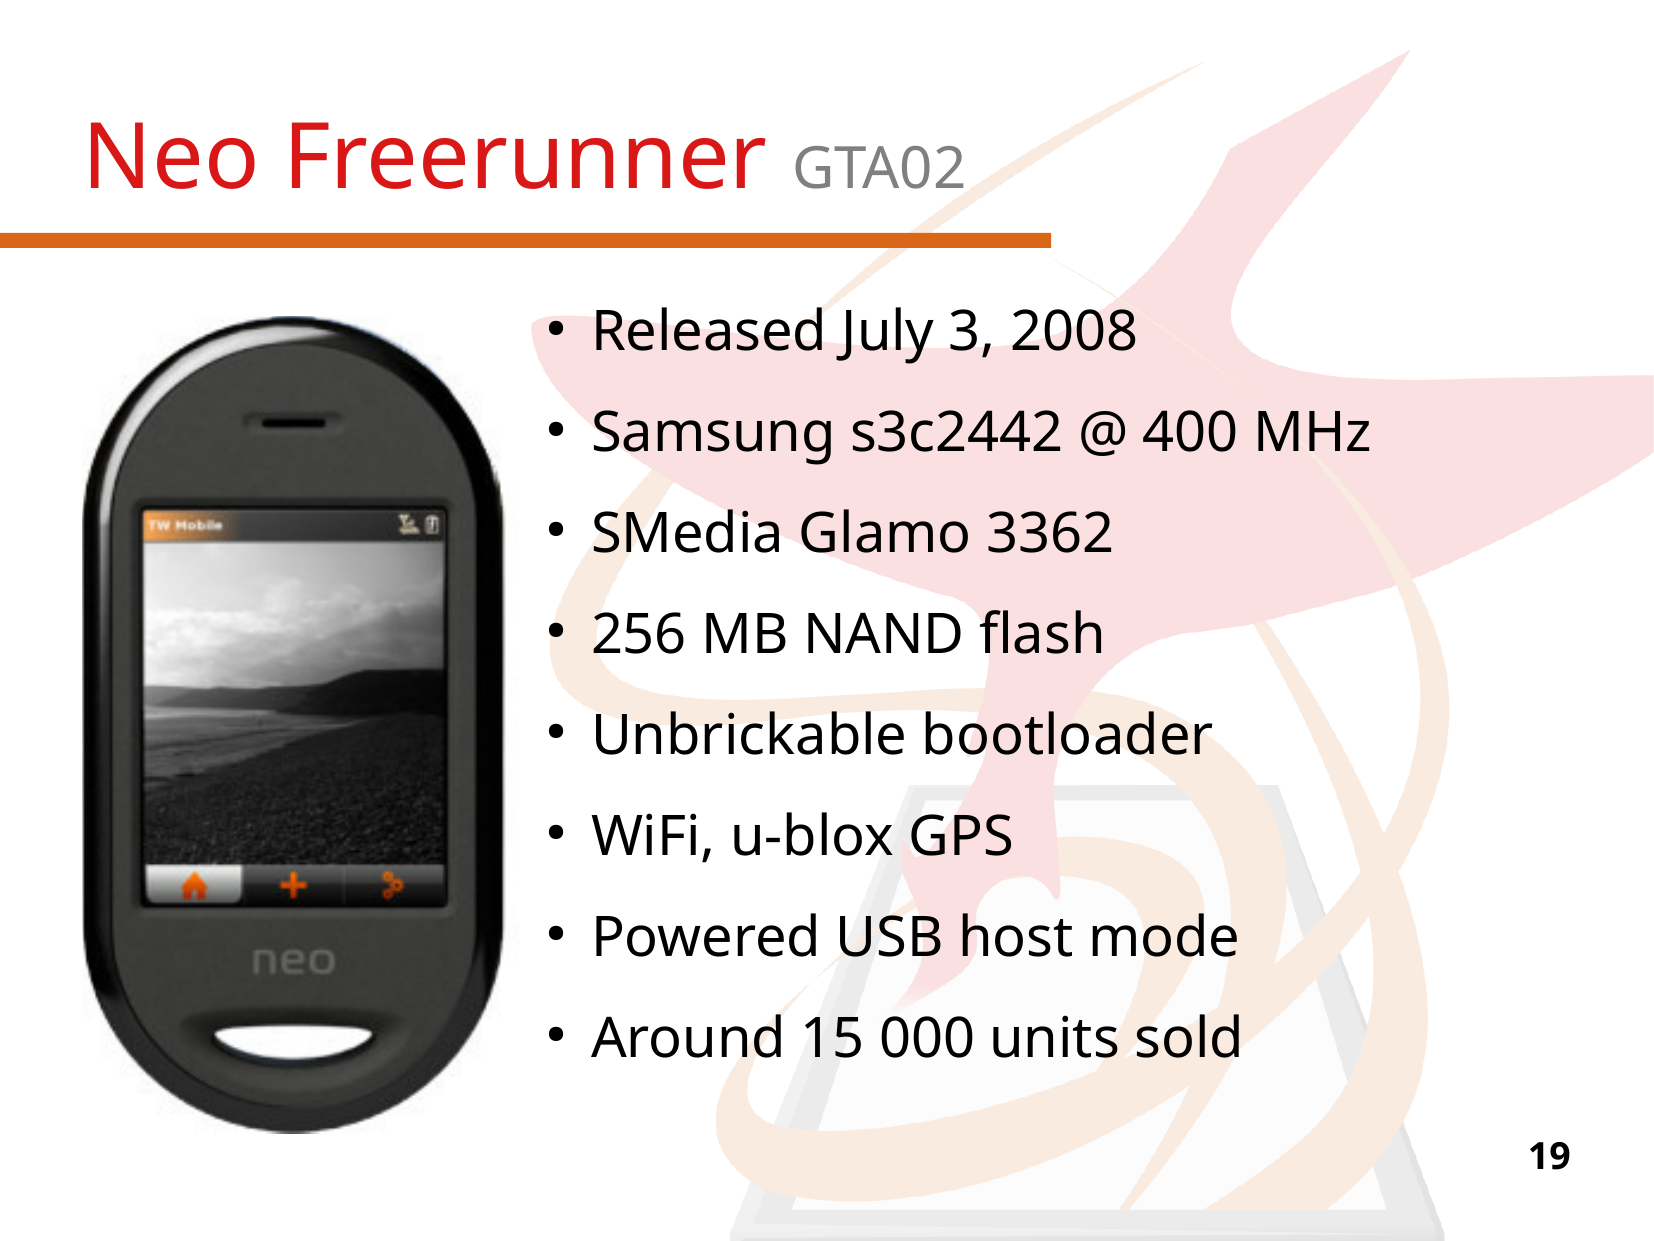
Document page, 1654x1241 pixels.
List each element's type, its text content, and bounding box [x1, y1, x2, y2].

list Released July 3, 2008 Samsung s3c2442 @ 400 MHz SMedia Glamo 3362 256 MB NAND flash Unbrickable bootloader WiFi, u-blox GPS Powered USB host mode Around 15 000 units sold [531, 290, 1571, 1075]
picture [82, 316, 520, 1134]
title Neo Freerunner GTA02 [82, 49, 1571, 257]
picture [531, 49, 1654, 1241]
